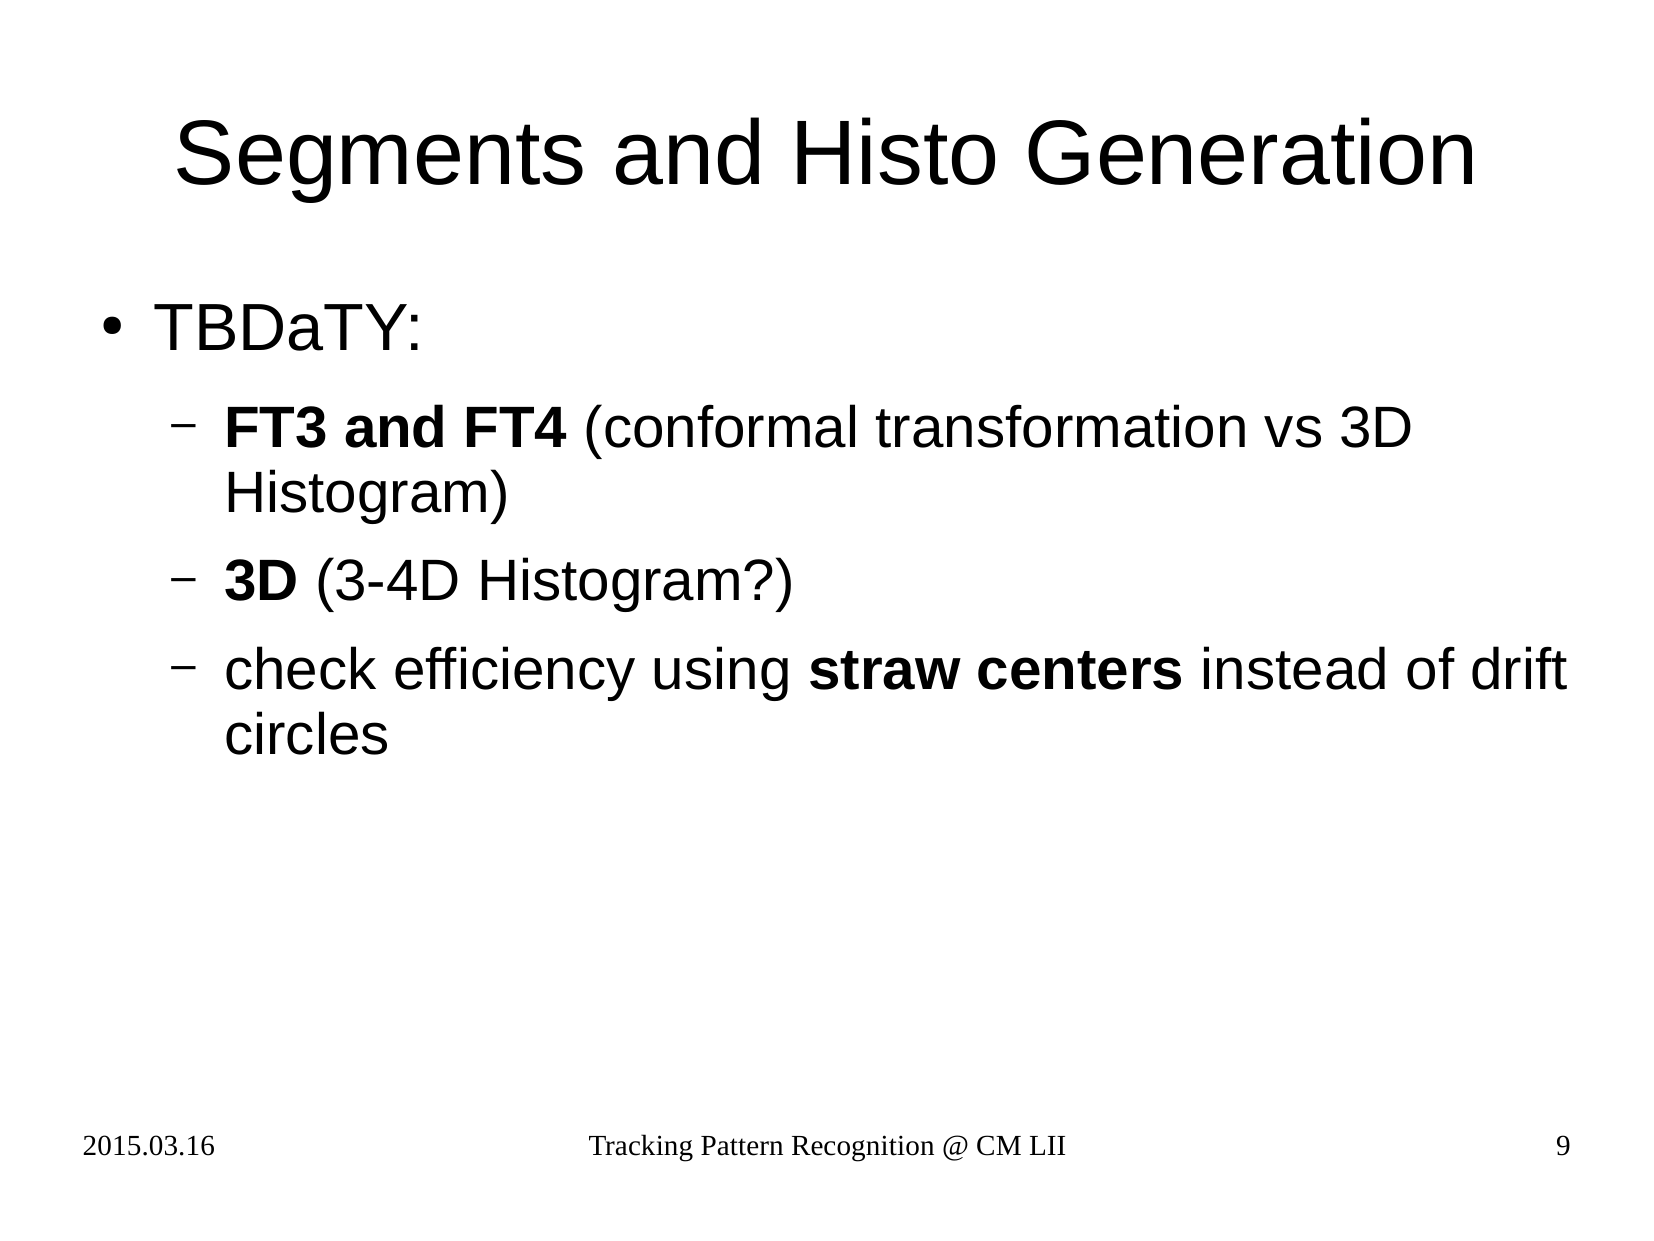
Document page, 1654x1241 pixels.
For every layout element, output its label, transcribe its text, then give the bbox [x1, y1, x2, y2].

list TBDaTY: FT3 and FT4 (conformal transformation vs 3D Histogram) 3D (3-4D Histogram?) check efficiency using straw centers instead of drift circles [82, 290, 1571, 1010]
title Segments and Histo Generation [82, 49, 1571, 257]
